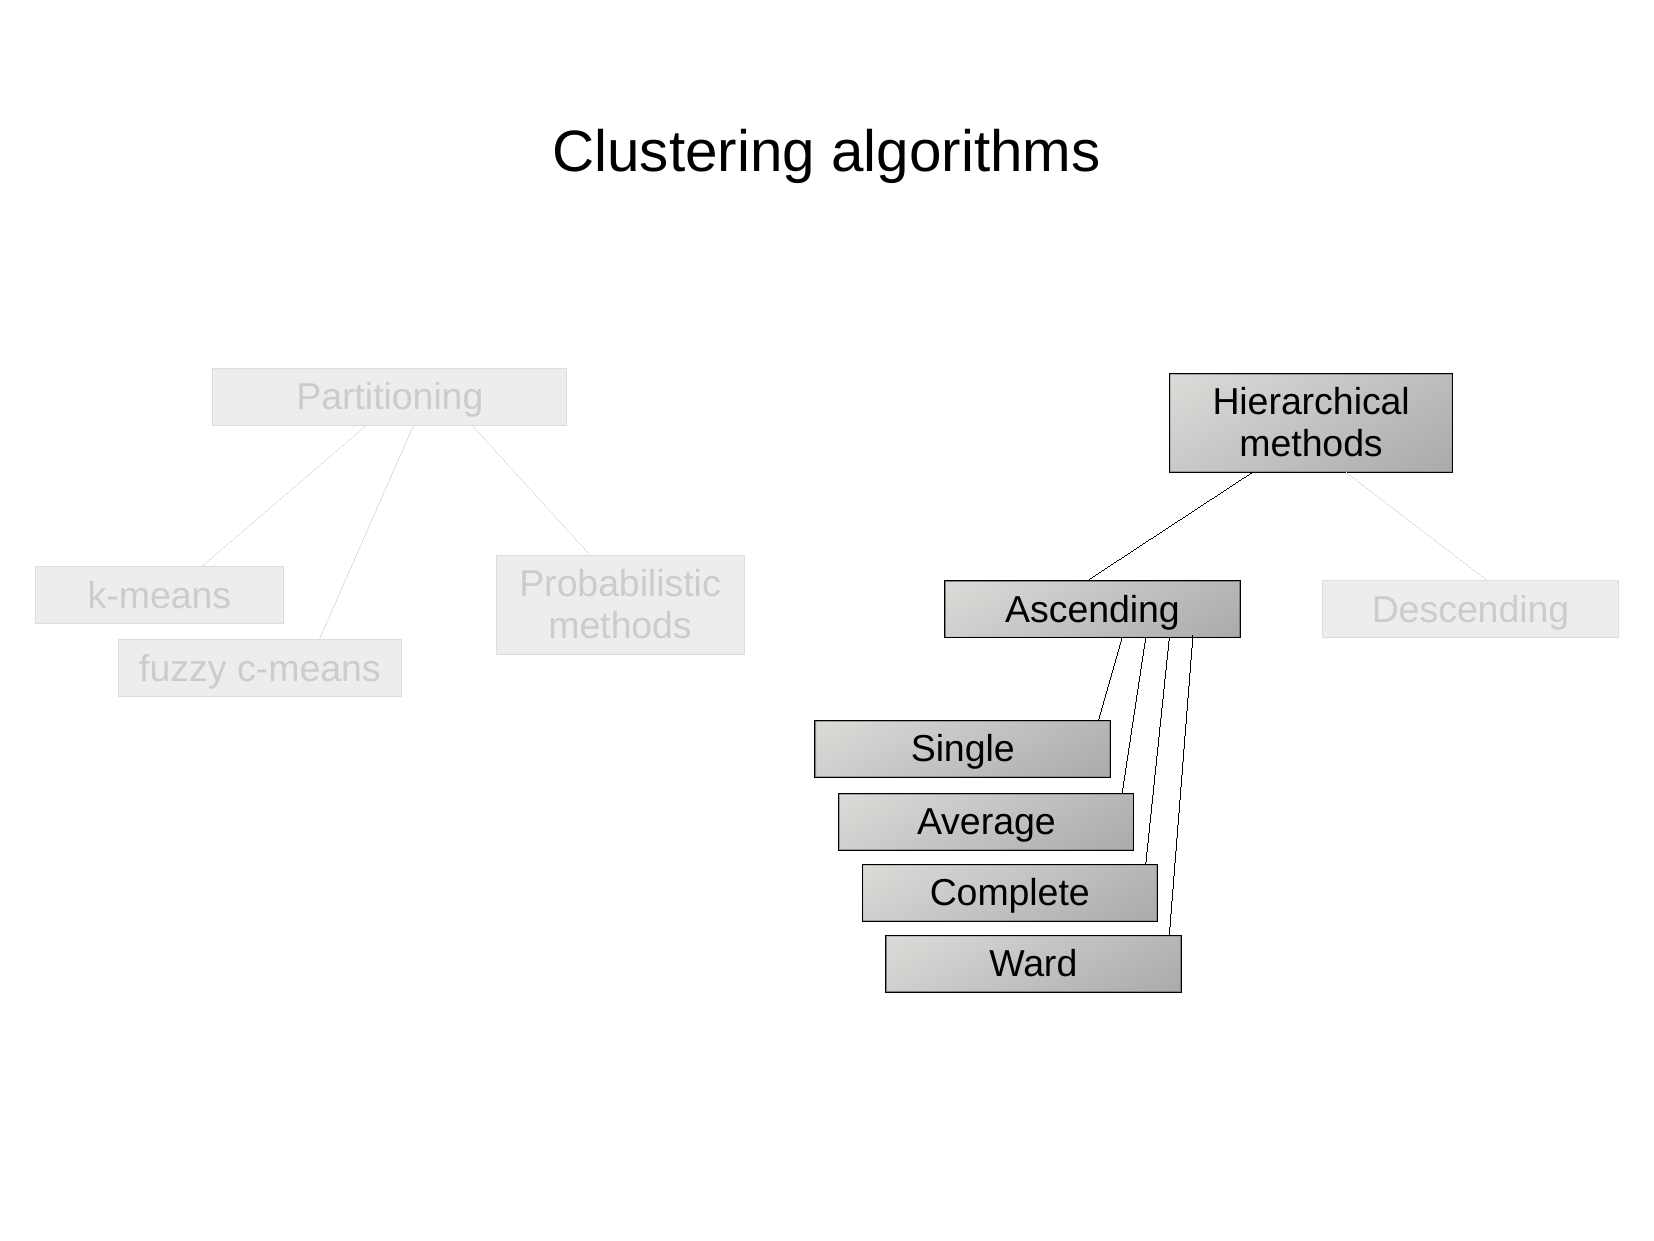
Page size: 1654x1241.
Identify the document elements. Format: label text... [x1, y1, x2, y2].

title Clustering algorithms [0, 90, 1654, 213]
text_box Complete [862, 864, 1158, 922]
text_box Descending [1322, 580, 1619, 638]
text_box Partitioning [212, 368, 567, 426]
text_box Single [814, 720, 1111, 778]
text_box k-means [35, 566, 284, 624]
text_box Hierarchical methods [1169, 373, 1453, 473]
text_box Ward [885, 935, 1182, 993]
text_box Probabilistic methods [496, 555, 745, 655]
text_box fuzzy c-means [118, 639, 402, 697]
text_box Ascending [944, 580, 1241, 638]
text_box Average [838, 793, 1134, 851]
